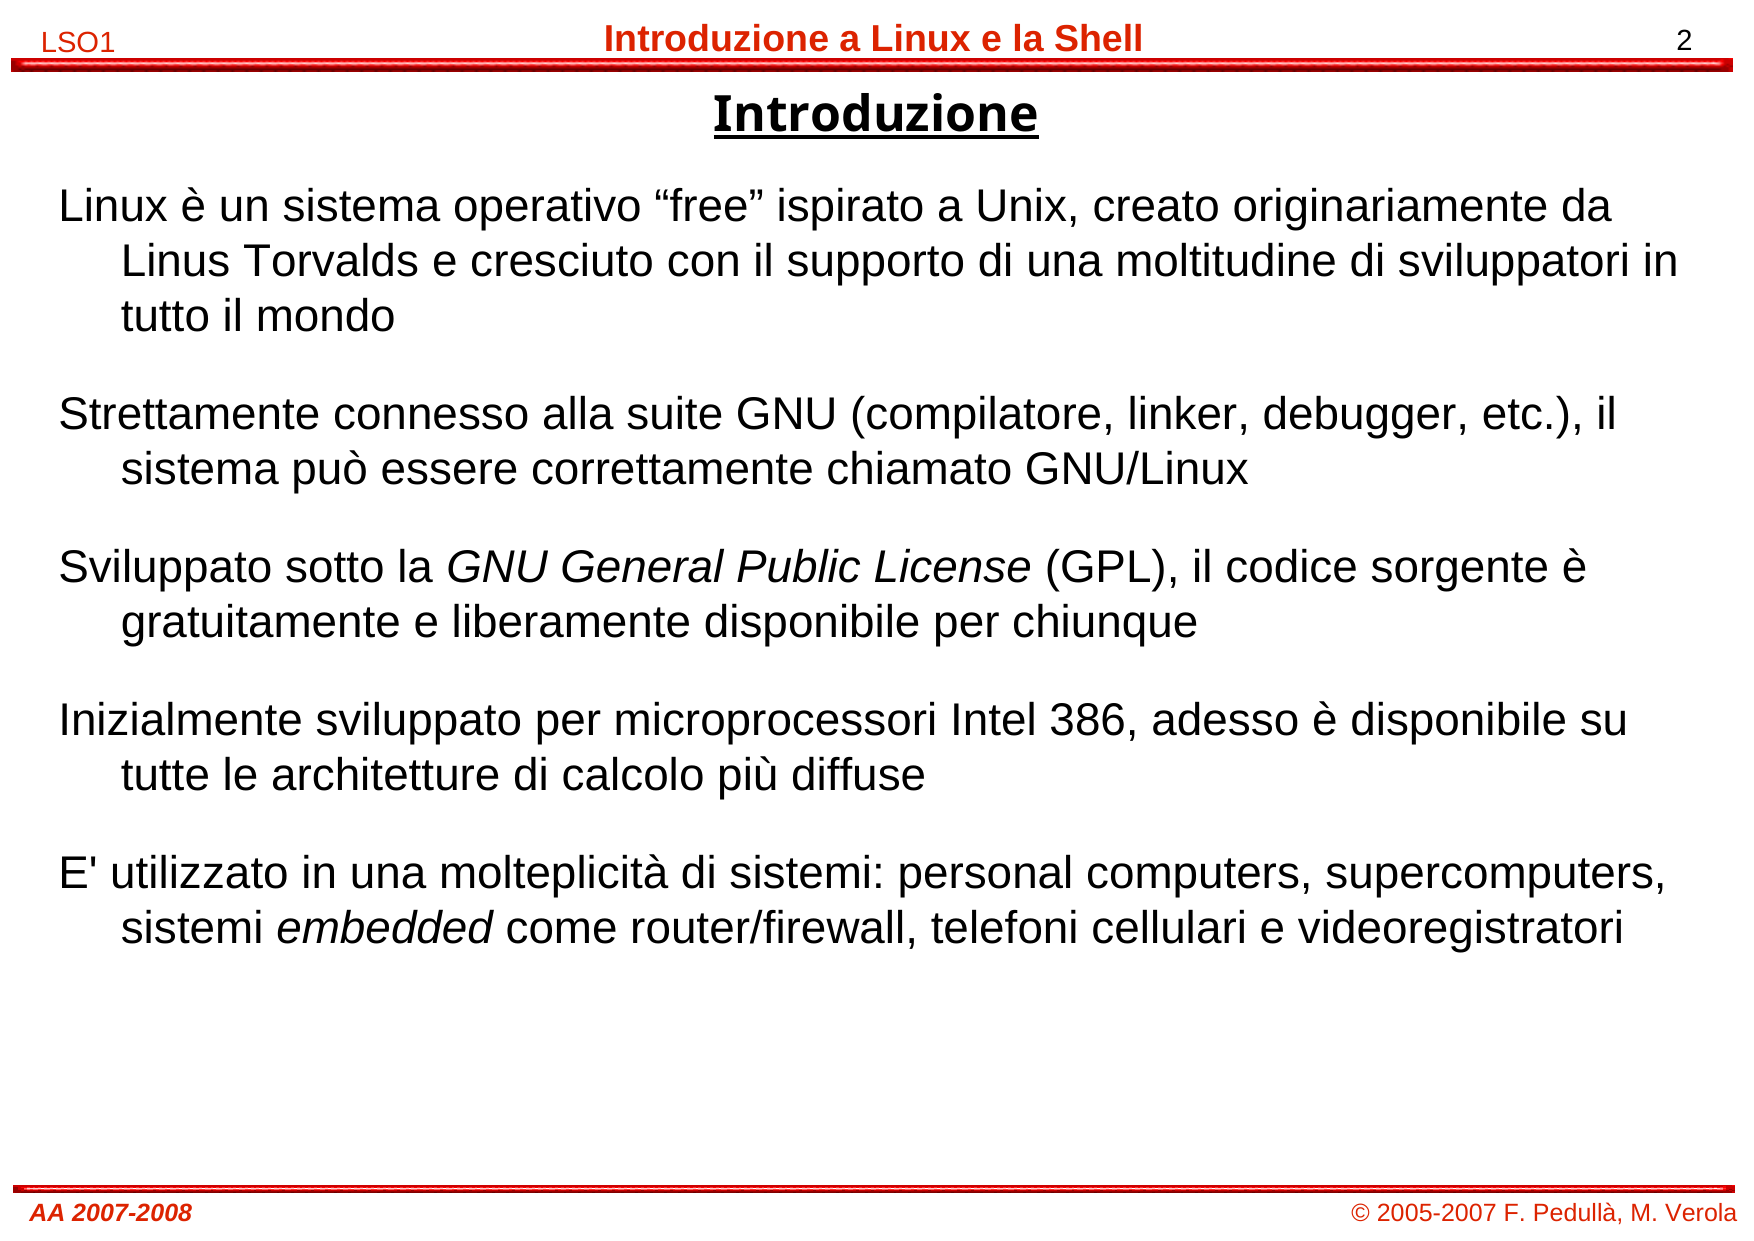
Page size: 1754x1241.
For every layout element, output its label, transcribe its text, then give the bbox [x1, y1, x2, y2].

title Introduzione [40, 66, 1714, 162]
picture [11, 58, 1733, 72]
list Linux è un sistema operativo “free” ispirato a Unix, creato originariamente da Linus Torvalds e cresciuto con il supporto di una moltitudine di sviluppatori in tutto il mondo Strettamente connesso alla suite GNU (compilatore, linker, debugger, etc.), il sistema può essere correttamente chiamato GNU/Linux Sviluppato sotto la GNU General Public License (GPL), il codice sorgente è gratuitamente e liberamente disponibile per chiunque Inizialmente sviluppato per microprocessori Intel 386, adesso è disponibile su tutte le architetture di calcolo più diffuse E' utilizzato in una molteplicità di sistemi: personal computers, supercomputers, sistemi embedded come router/firewall, telefoni cellulari e videoregistratori [58, 176, 1696, 1116]
picture [13, 1185, 1735, 1193]
